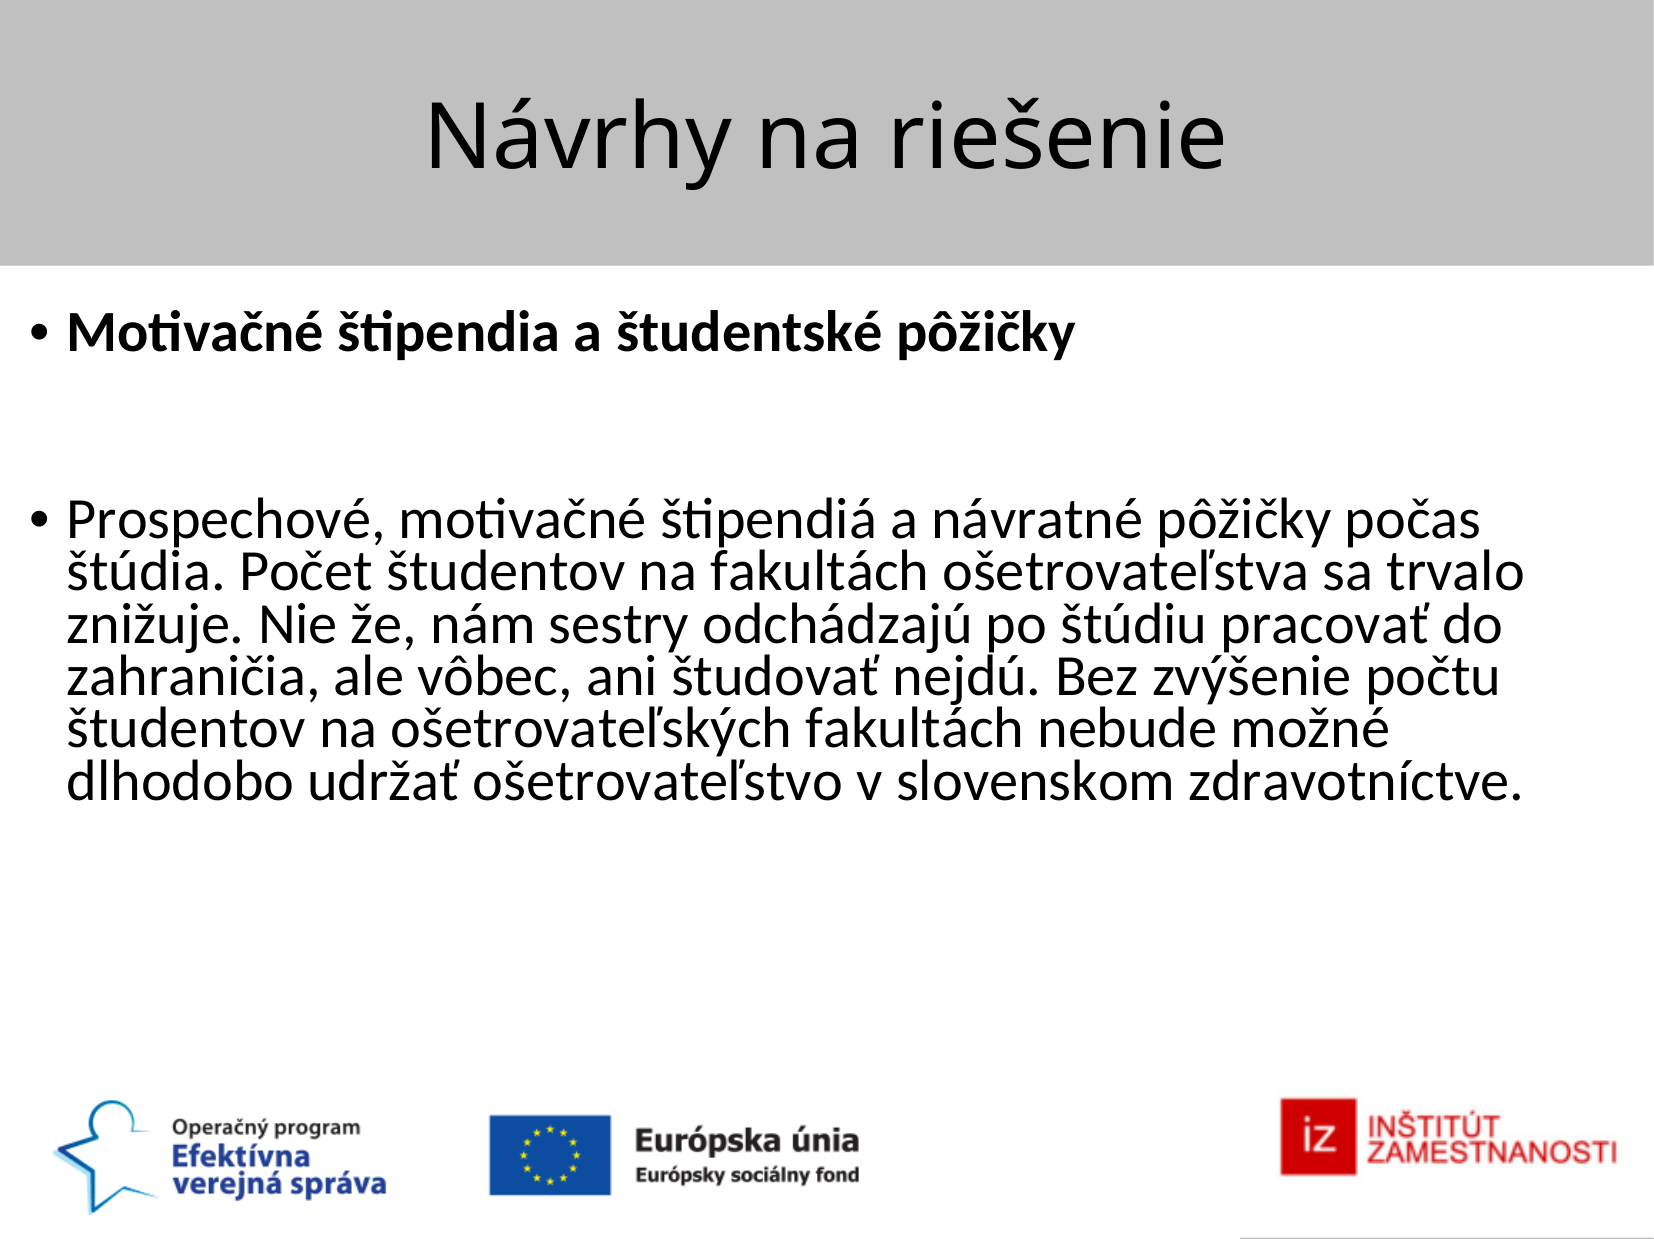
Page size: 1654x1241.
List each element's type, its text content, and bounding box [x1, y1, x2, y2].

picture [29, 1077, 886, 1241]
picture [1240, 1033, 1654, 1241]
title Návrhy na riešenie [88, 29, 1565, 237]
list • Motivačné štipendia a študentské pôžičky • Prospechové, motivačné štipendiá a návratné pôžičky počas štúdia. Počet študentov na fakultách ošetrovateľstva sa trvalo znižuje. Nie že, nám sestry odchádzajú po štúdiu pracovať do zahraničia, ale vôbec, ani študovať nejdú. Bez zvýšenie počtu študentov na ošetrovateľských fakultách nebude možné dlhodobo udržať ošetrovateľstvo v slovenskom zdravotníctve. [29, 295, 1533, 1077]
